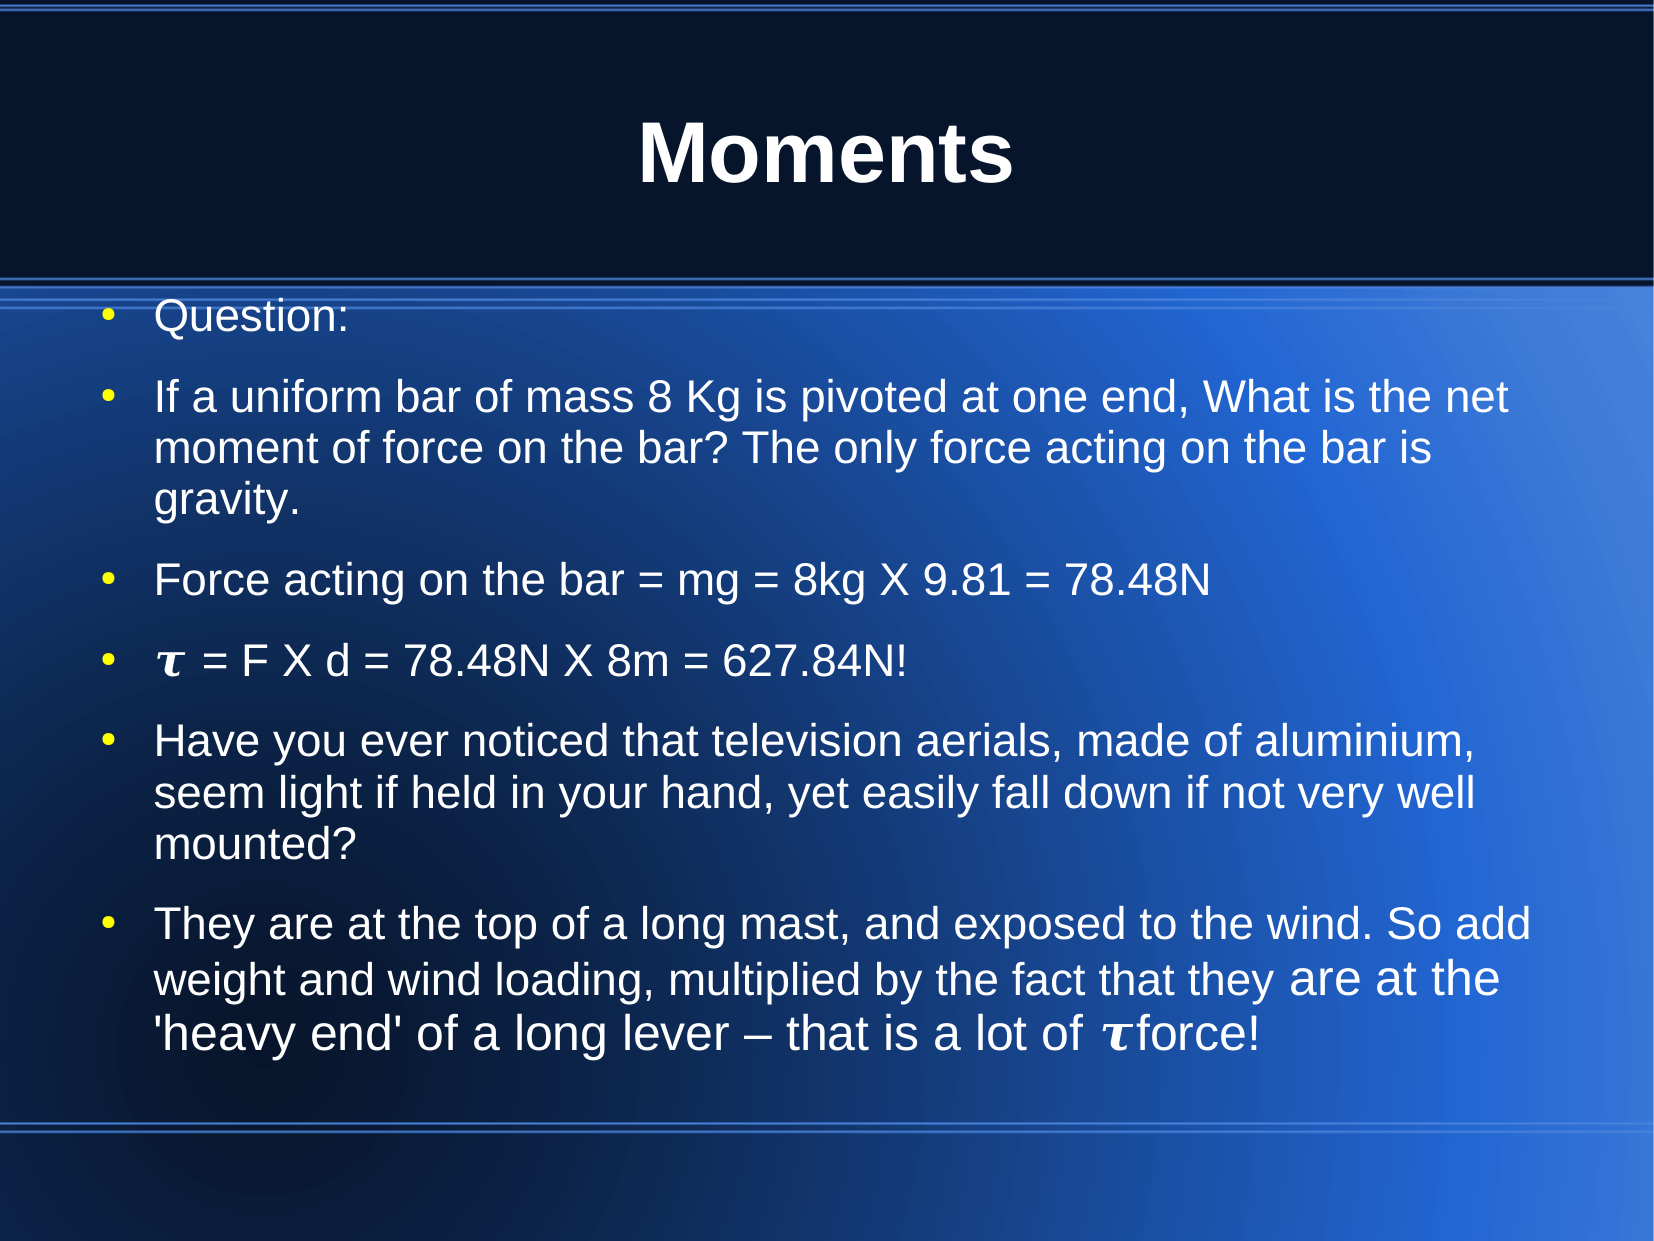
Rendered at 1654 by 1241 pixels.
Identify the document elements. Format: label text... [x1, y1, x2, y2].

title Moments [82, 49, 1571, 257]
picture [0, 0, 1654, 1241]
list Question: If a uniform bar of mass 8 Kg is pivoted at one end, What is the net moment of force on the bar? The only force acting on the bar is gravity. Force acting on the bar = mg = 8kg X 9.81 = 78.48N 𝝉 = F X d = 78.48N X 8m = 627.84N! Have you ever noticed that television aerials, made of aluminium, seem light if held in your hand, yet easily fall down if not very well mounted? They are at the top of a long mast, and exposed to the wind. So add weight and wind loading, multiplied by the fact that they are at the 'heavy end' of a long lever – that is a lot of 𝝉force! [82, 290, 1571, 1109]
